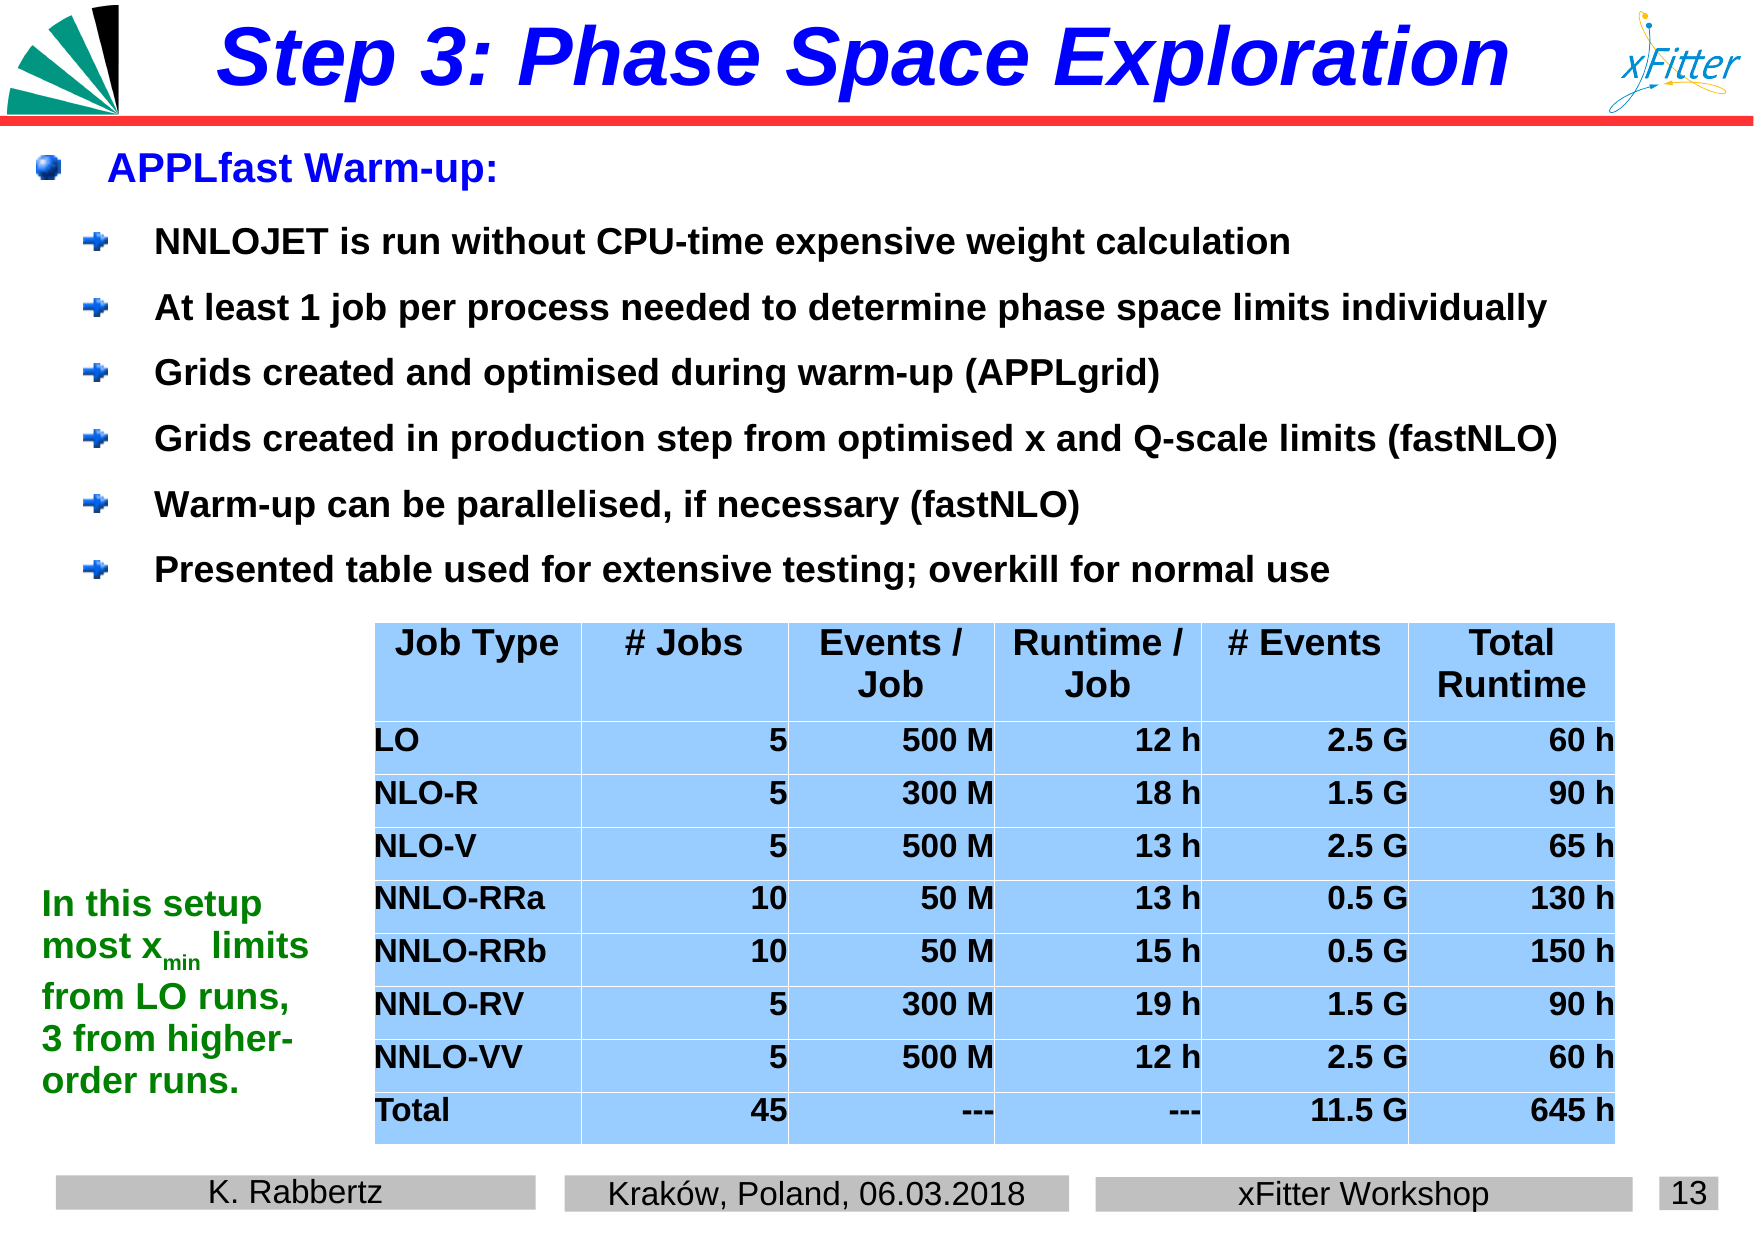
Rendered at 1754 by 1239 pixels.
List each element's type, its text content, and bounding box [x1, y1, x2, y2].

table_cell 0.5 G [1202, 881, 1408, 933]
table_cell LO [375, 722, 581, 774]
table_cell 12 h [995, 722, 1201, 774]
table_cell 90 h [1409, 987, 1615, 1039]
table_header # Events [1202, 623, 1408, 721]
table_cell 12 h [995, 1040, 1201, 1092]
picture [7, 5, 119, 116]
table_cell NNLO-RV [375, 987, 581, 1039]
table_cell 150 h [1409, 934, 1615, 986]
table_header Events / Job [789, 623, 994, 721]
table_cell 1.5 G [1202, 987, 1408, 1039]
table_cell 50 M [789, 934, 994, 986]
table_cell --- [995, 1093, 1201, 1144]
table_cell 5 [582, 722, 788, 774]
table_cell 45 [582, 1093, 788, 1144]
title Step 3: Phase Space Exploration [123, 0, 1606, 114]
table_cell NNLO-RRb [375, 934, 581, 986]
table_cell 19 h [995, 987, 1201, 1039]
table_cell NLO-R [375, 775, 581, 827]
table_cell 10 [582, 881, 788, 933]
table_cell 18 h [995, 775, 1201, 827]
table_cell 13 h [995, 828, 1201, 880]
table_cell 1.5 G [1202, 775, 1408, 827]
table_cell 11.5 G [1202, 1093, 1408, 1144]
table_cell 500 M [789, 722, 994, 774]
table_cell 5 [582, 775, 788, 827]
table_cell 13 h [995, 881, 1201, 933]
table_cell 5 [582, 828, 788, 880]
table_cell 500 M [789, 828, 994, 880]
table_header Total Runtime [1409, 623, 1615, 721]
table_cell 645 h [1409, 1093, 1615, 1144]
table_header Job Type [375, 623, 581, 721]
table_cell 65 h [1409, 828, 1615, 880]
table_cell 500 M [789, 1040, 994, 1092]
table_cell 90 h [1409, 775, 1615, 827]
table_cell 60 h [1409, 722, 1615, 774]
list APPLfast Warm-up: NNLOJET is run without CPU-time expensive weight calculation At least 1 job per process needed to determine phase space limits individually Grids created and optimised during warm-up (APPLgrid) Grids created in production step from optimised x and Q-scale limits (fastNLO) Warm-up can be parallelised, if necessary (fastNLO) Presented table used for extensive testing; overkill for normal use [24, 144, 1730, 592]
table_cell 10 [582, 934, 788, 986]
table_cell 0.5 G [1202, 934, 1408, 986]
table_cell 2.5 G [1202, 828, 1408, 880]
table_cell 2.5 G [1202, 1040, 1408, 1092]
table_cell 60 h [1409, 1040, 1615, 1092]
table_cell Total [375, 1093, 581, 1144]
table_cell 2.5 G [1202, 722, 1408, 774]
picture [1609, 11, 1741, 113]
table_header Runtime / Job [995, 623, 1201, 721]
table_cell NLO-V [375, 828, 581, 880]
table_cell 5 [582, 987, 788, 1039]
table_cell NNLO-RRa [375, 881, 581, 933]
table_cell 15 h [995, 934, 1201, 986]
table_cell 130 h [1409, 881, 1615, 933]
table_cell --- [789, 1093, 994, 1144]
table_cell 300 M [789, 987, 994, 1039]
table_cell NNLO-VV [375, 1040, 581, 1092]
table_cell 5 [582, 1040, 788, 1092]
table_header # Jobs [582, 623, 788, 721]
table_cell 300 M [789, 775, 994, 827]
text_box In this setup most xmin limits from LO runs, 3 from higher- order runs. [29, 876, 322, 1108]
table_cell 50 M [789, 881, 994, 933]
